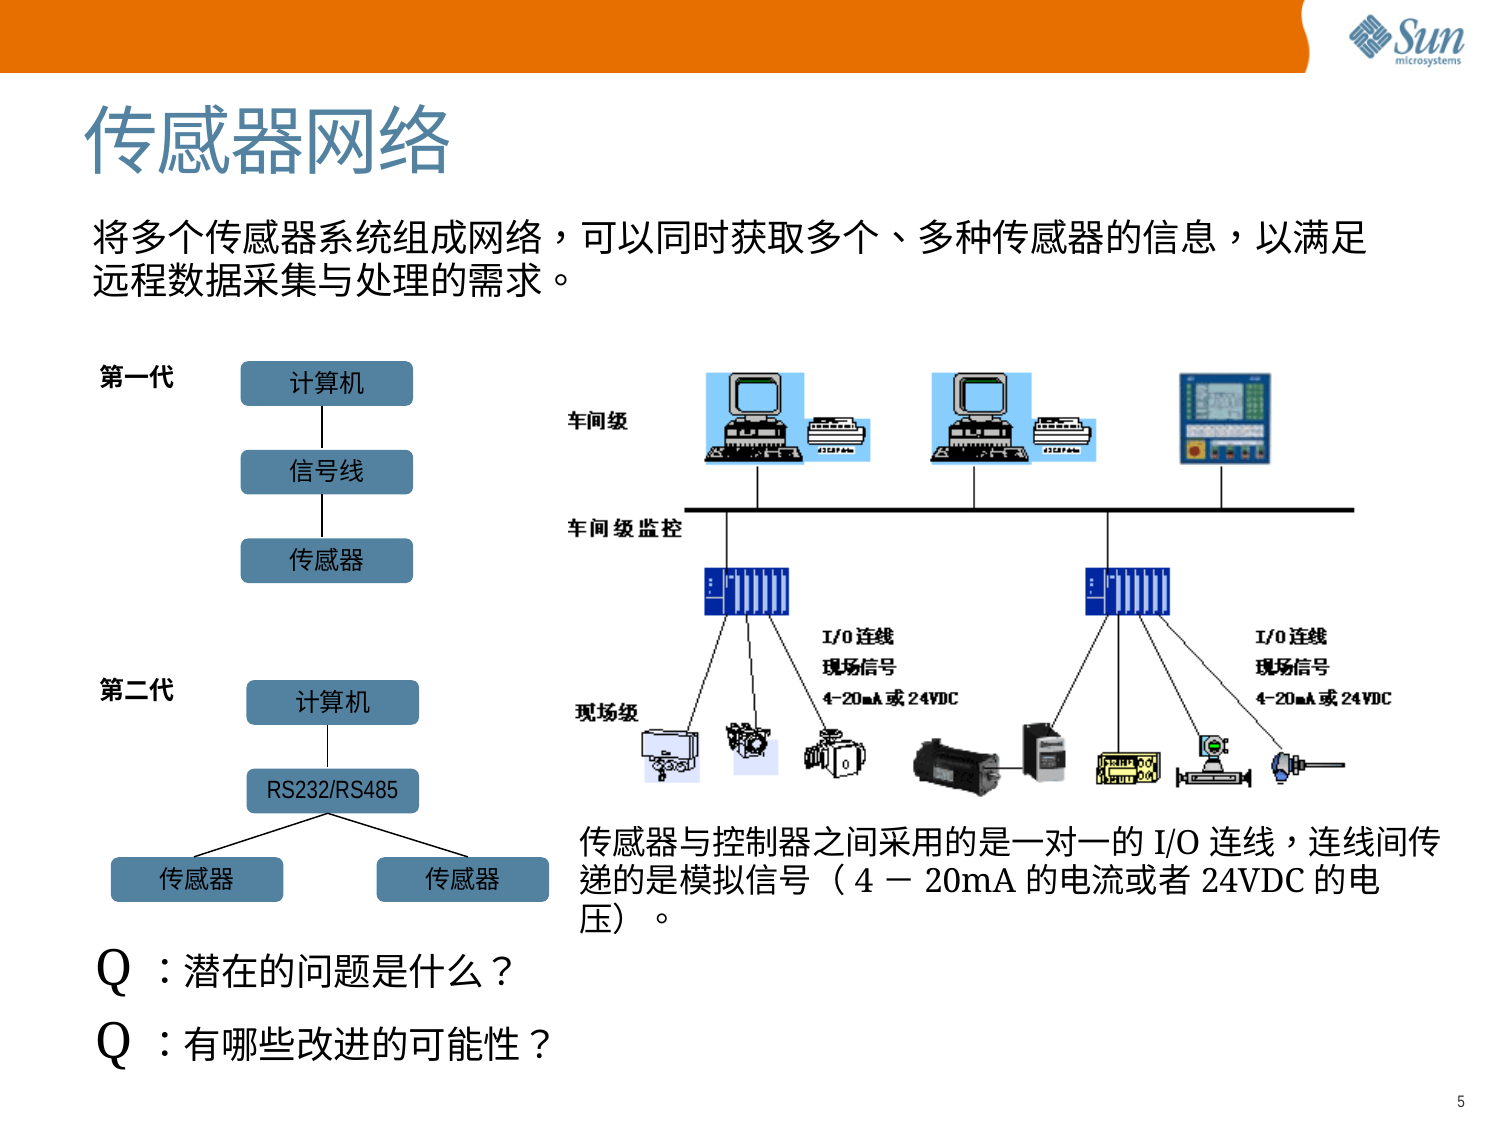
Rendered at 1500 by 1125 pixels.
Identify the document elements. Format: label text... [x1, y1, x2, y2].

text_box 传感器与控制器之间采用的是一对一的I/O连线，连线间传递的是模拟信号（4－20mA的电流或者24VDC的电压）。 [579, 823, 1453, 970]
text_box 传感器 [110, 857, 284, 902]
picture [0, 0, 1500, 73]
title 传感器网络 [83, 94, 1446, 199]
text_box 传感器 [240, 538, 414, 584]
text_box RS232/RS485 [246, 768, 420, 814]
text_box 将多个传感器系统组成网络，可以同时获取多个、多种传感器的信息，以满足远程数据采集与处理的需求。 [93, 216, 1384, 366]
text_box 计算机 [240, 361, 414, 406]
text_box 传感器 [376, 857, 550, 902]
picture [568, 333, 1396, 800]
text_box 信号线 [240, 449, 414, 495]
text_box Q：潜在的问题是什么？ Q：有哪些改进的可能性？ [95, 938, 545, 1060]
text_box 第一代 [99, 363, 176, 392]
text_box 第二代 [99, 676, 176, 705]
text_box 计算机 [246, 680, 420, 725]
